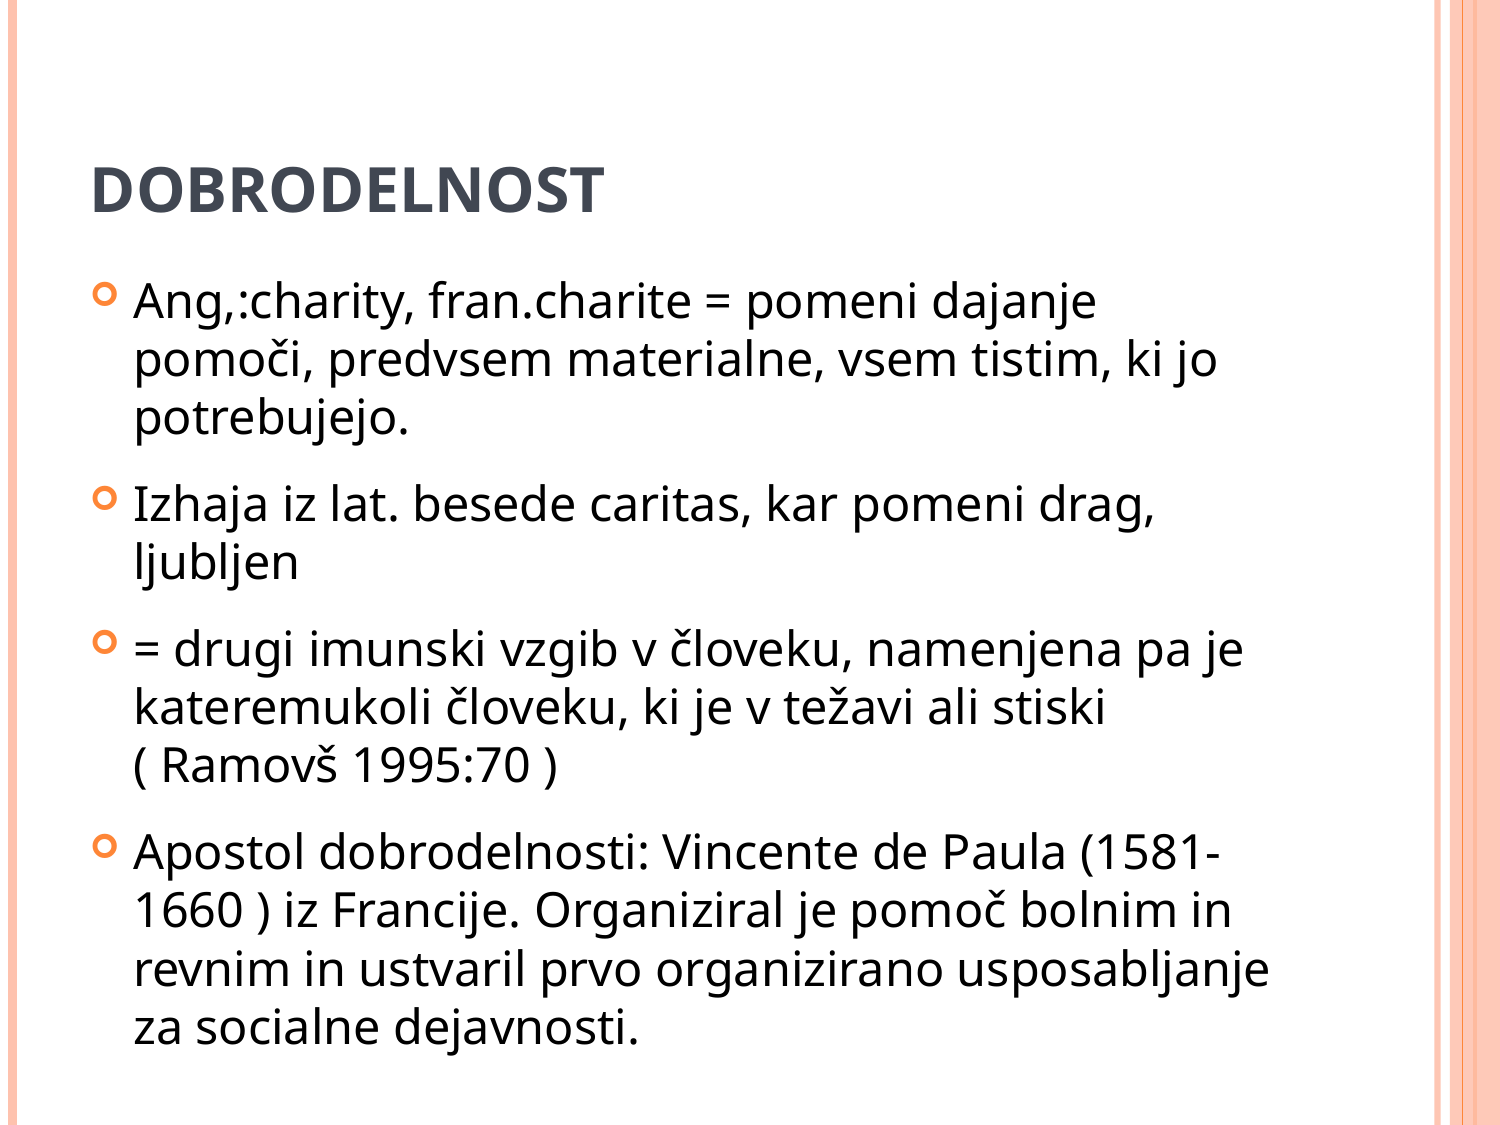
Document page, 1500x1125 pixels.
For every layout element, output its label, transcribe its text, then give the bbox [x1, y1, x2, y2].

list Ang,:charity, fran.charite = pomeni dajanje pomoči, predvsem materialne, vsem tistim, ki jo potrebujejo. Izhaja iz lat. besede caritas, kar pomeni drag, ljubljen = drugi imunski vzgib v človeku, namenjena pa je kateremukoli človeku, ki je v težavi ali stiski ( Ramovš 1995:70 ) Apostol dobrodelnosti: Vincente de Paula (1581-1660 ) iz Francije. Organiziral je pomoč bolnim in revnim in ustvaril prvo organizirano usposabljanje za socialne dejavnosti. [75, 262, 1300, 1062]
title DOBRODELNOST [75, 45, 1300, 233]
